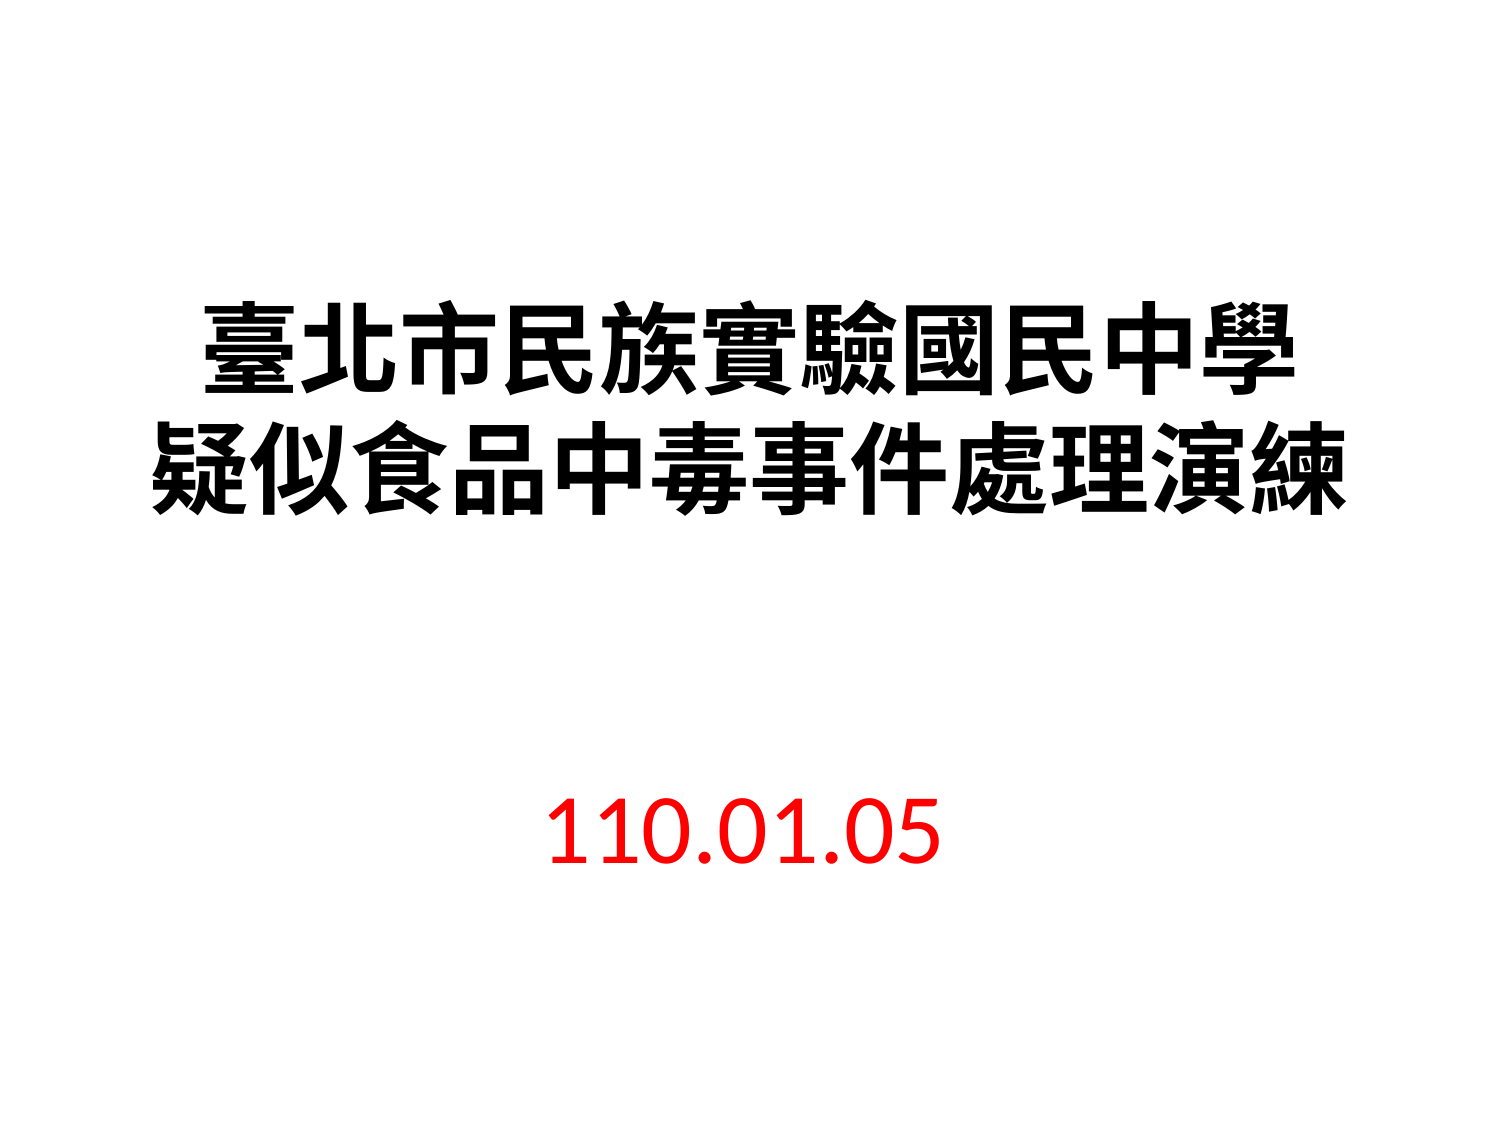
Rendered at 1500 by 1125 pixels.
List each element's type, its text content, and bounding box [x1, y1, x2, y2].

subtitle 110.01.05 [218, 621, 1269, 910]
title 臺北市民族實驗國民中學 疑似食品中毒事件處理演練 [112, 278, 1388, 521]
